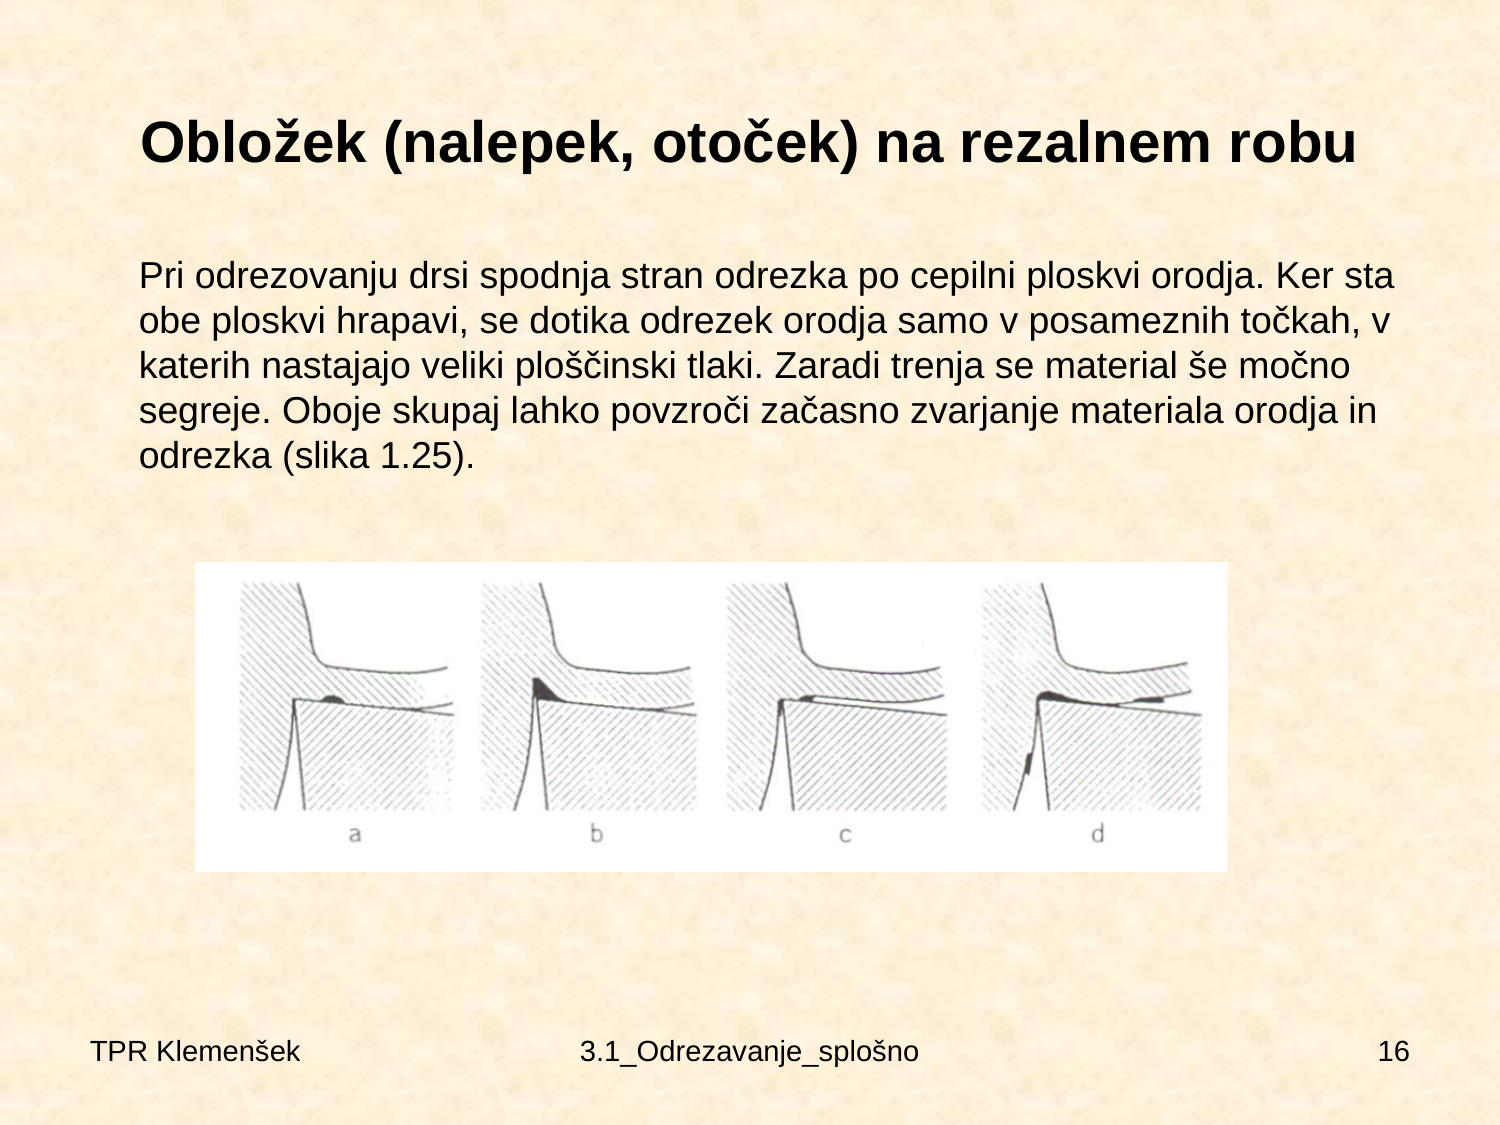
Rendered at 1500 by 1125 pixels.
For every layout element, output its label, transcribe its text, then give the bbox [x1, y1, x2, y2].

title Obložek (nalepek, otoček) na rezalnem robu [75, 45, 1426, 233]
text_box 3.1_Odrezavanje_splošno [512, 1024, 988, 1103]
text_box TPR Klemenšek [74, 1024, 426, 1103]
text_box Pri odrezovanju drsi spodnja stran odrezka po cepilni ploskvi orodja. Ker sta obe ploskvi hrapavi, se dotika odrezek orodja samo v posameznih točkah, v katerih nastajajo veliki ploščinski tlaki. Zaradi trenja se material še močno segreje. Oboje skupaj lahko povzroči začasno zvarjanje materiala orodja in odrezka (slika 1.25). [123, 243, 1424, 484]
picture [0, 0, 1500, 1125]
text_box <number> [1074, 1024, 1426, 1103]
